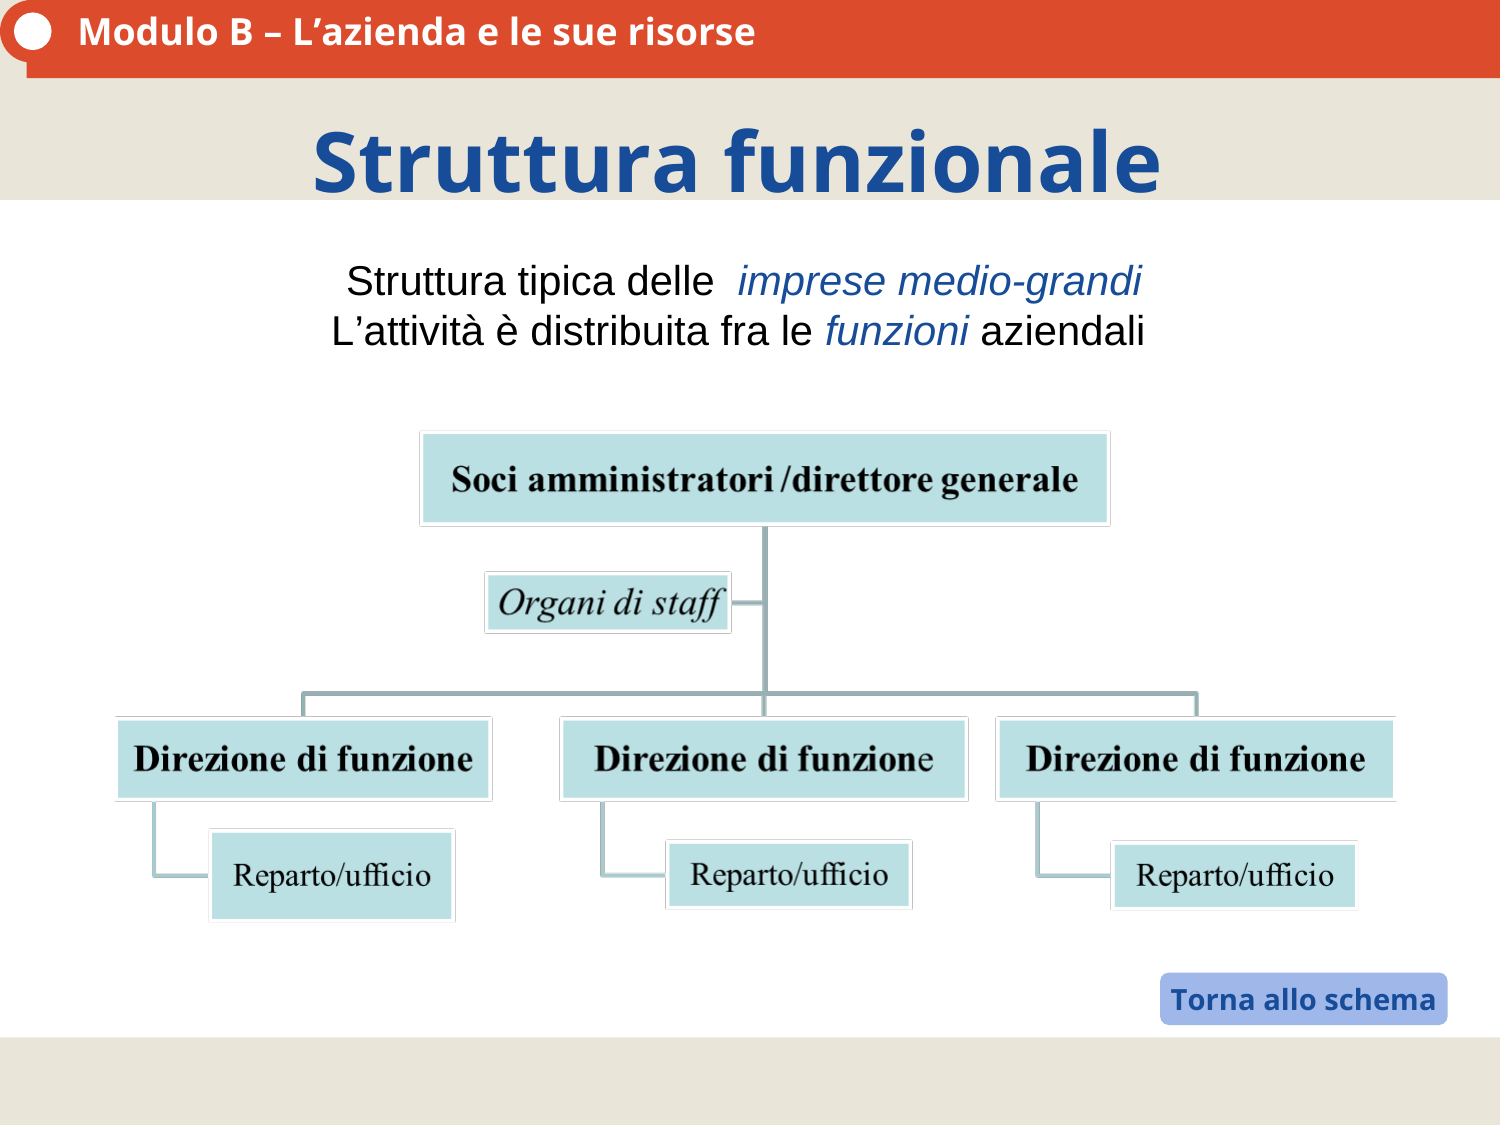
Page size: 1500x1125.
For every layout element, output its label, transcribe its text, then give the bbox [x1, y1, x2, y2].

text_box Torna allo schema [1160, 972, 1448, 1026]
text_box Struttura tipica delle imprese medio-grandi L’attività è distribuita fra le funzioni aziendali [210, 246, 1278, 362]
title Struttura funzionale [100, 90, 1376, 228]
picture [111, 386, 1398, 949]
